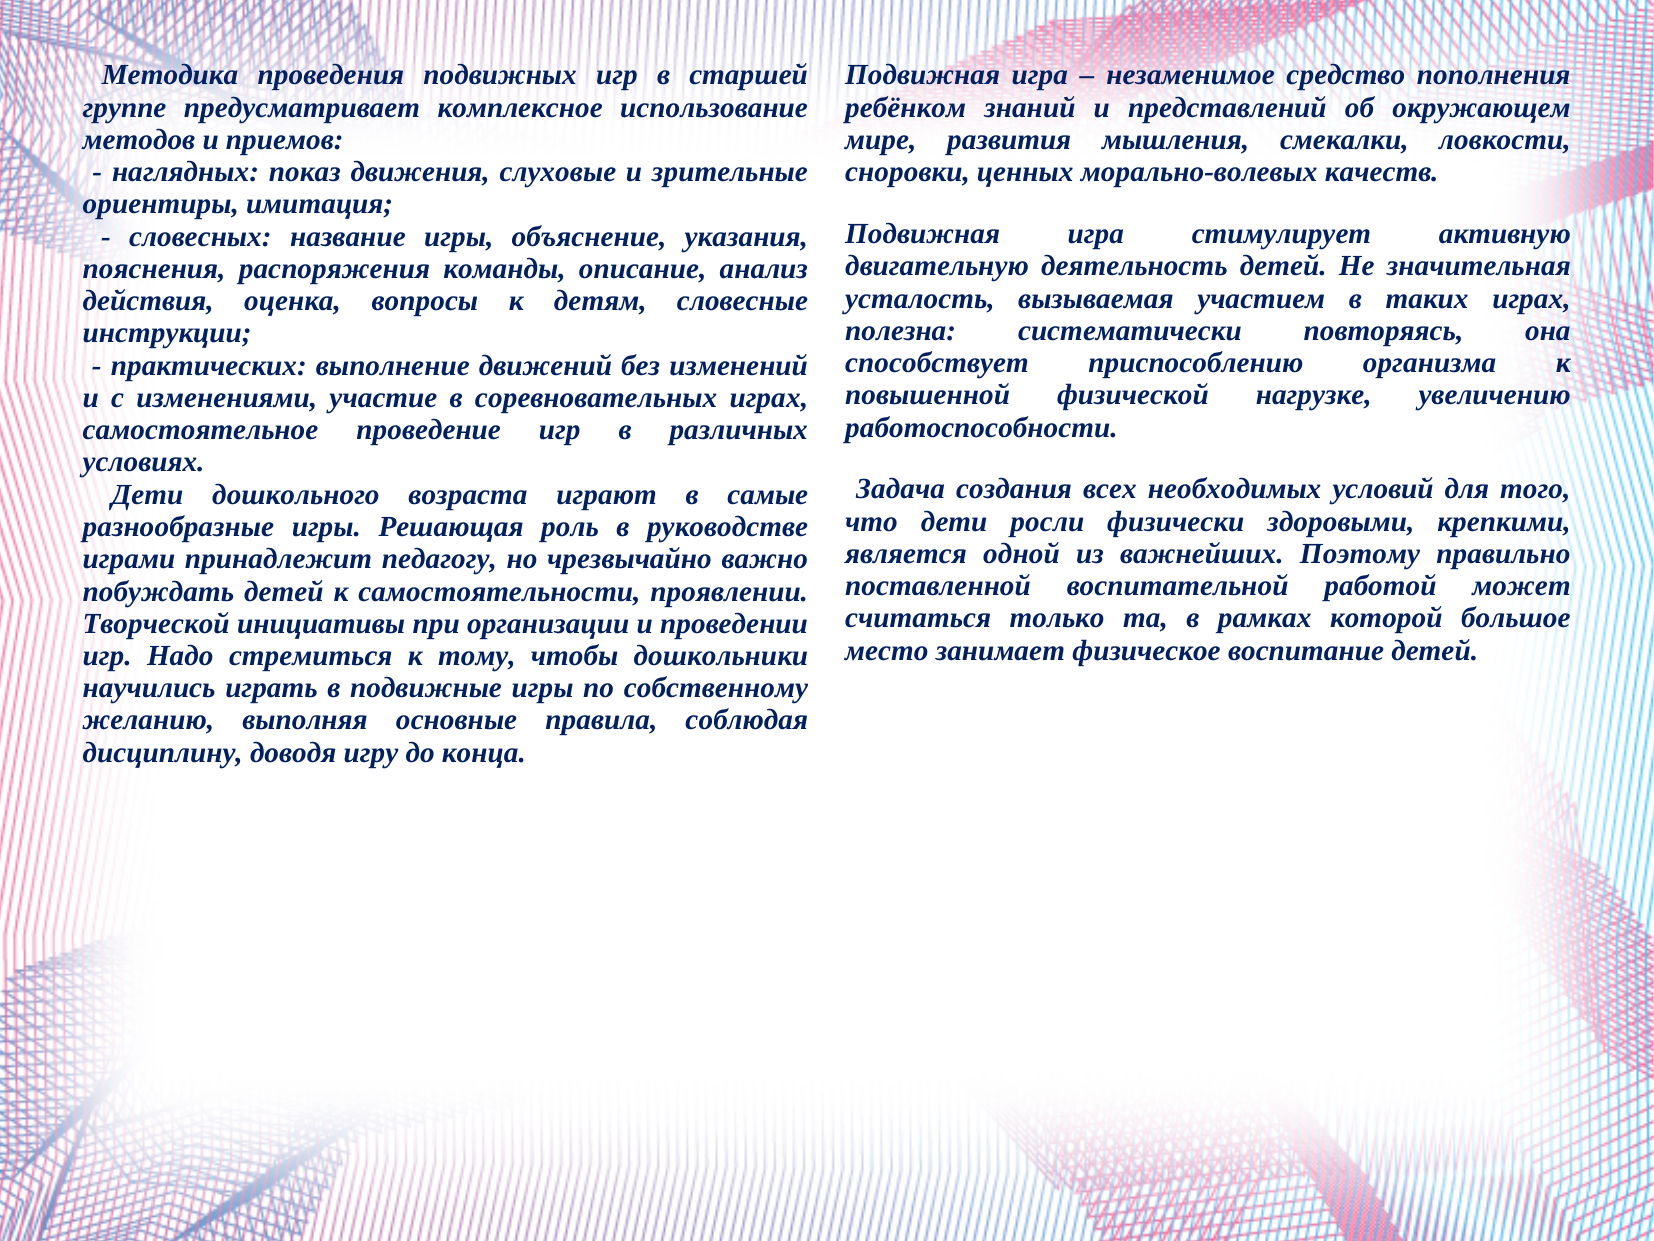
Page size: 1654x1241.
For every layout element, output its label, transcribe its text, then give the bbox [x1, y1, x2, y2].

list Подвижная игра – незаменимое средство пополнения ребёнком знаний и представлений об окружающем мире, развития мышления, смекалки, ловкости, сноровки, ценных морально-волевых качеств. Подвижная игра стимулирует активную двигательную деятельность детей. Не значительная усталость, вызываемая участием в таких играх, полезна: систематически повторяясь, она способствует приспособлению организма к повышенной физической нагрузке, увеличению работоспособности. Задача создания всех необходимых условий для того, что дети росли физически здоровыми, крепкими, является одной из важнейших. Поэтому правильно поставленной воспитательной работой может считаться только та, в рамках которой большое место занимает физическое воспитание детей. [845, 59, 1572, 1010]
picture [0, 0, 1654, 1241]
list Методика проведения подвижных игр в старшей группе предусматривает комплексное использование методов и приемов: - наглядных: показ движения, слуховые и зрительные ориентиры, имитация; - словесных: название игры, объяснение, указания, пояснения, распоряжения команды, описание, анализ действия, оценка, вопросы к детям, словесные инструкции; - практических: выполнение движений без изменений и с изменениями, участие в соревновательных играх, самостоятельное проведение игр в различных условиях. Дети дошкольного возраста играют в самые разнообразные игры. Решающая роль в руководстве играми принадлежит педагогу, но чрезвычайно важно побуждать детей к самостоятельности, проявлении. Творческой инициативы при организации и проведении игр. Надо стремиться к тому, чтобы дошкольники научились играть в подвижные игры по собственному желанию, выполняя основные правила, соблюдая дисциплину, доводя игру до конца. [82, 59, 809, 1241]
